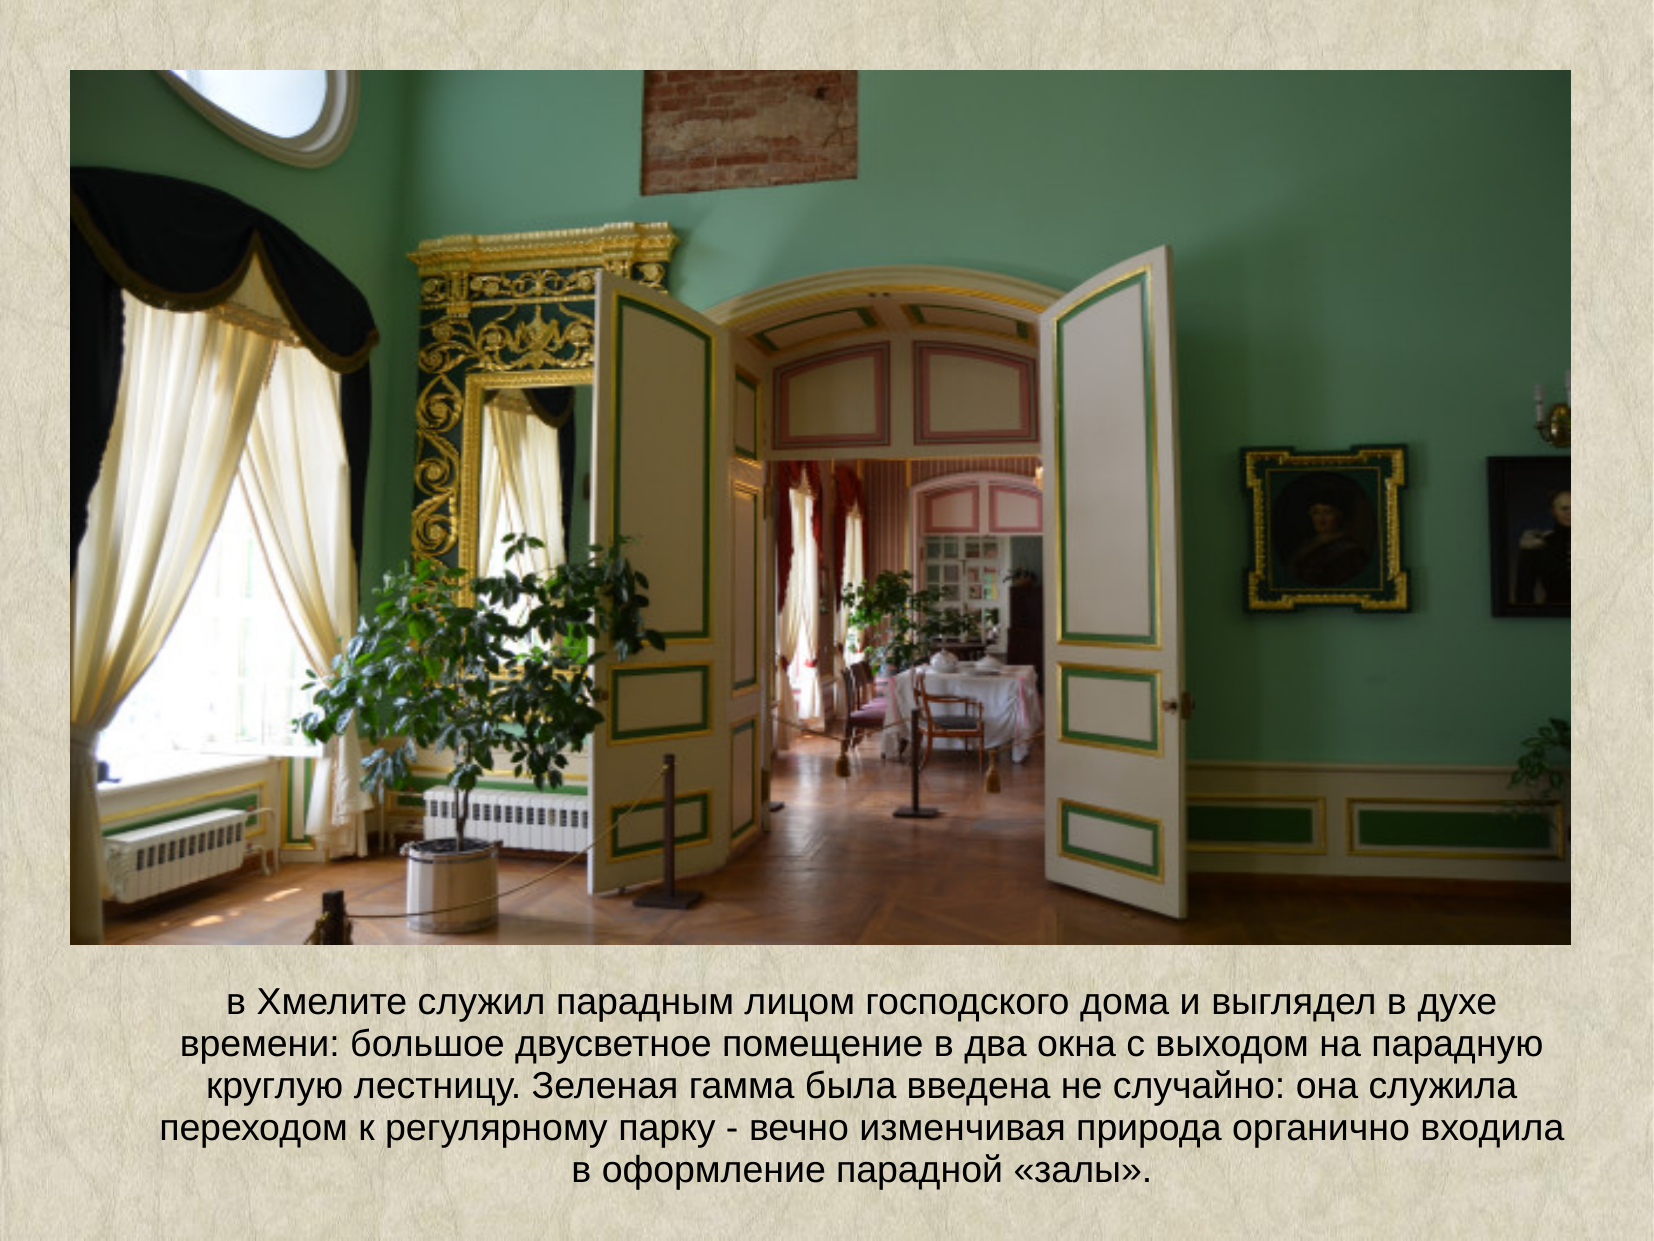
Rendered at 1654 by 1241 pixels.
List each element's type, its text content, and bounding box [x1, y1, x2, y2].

list в Хмелите служил парадным лицом господского дома и выглядел в духе времени: большое двусветное помещение в два окна с выходом на парадную круглую лестницу. Зеленая гамма была введена не случайно: она служила переходом к регулярному парку - вечно изменчивая природа органично входила в оформление парадной «залы». [82, 980, 1571, 1191]
picture [0, 0, 1654, 1241]
